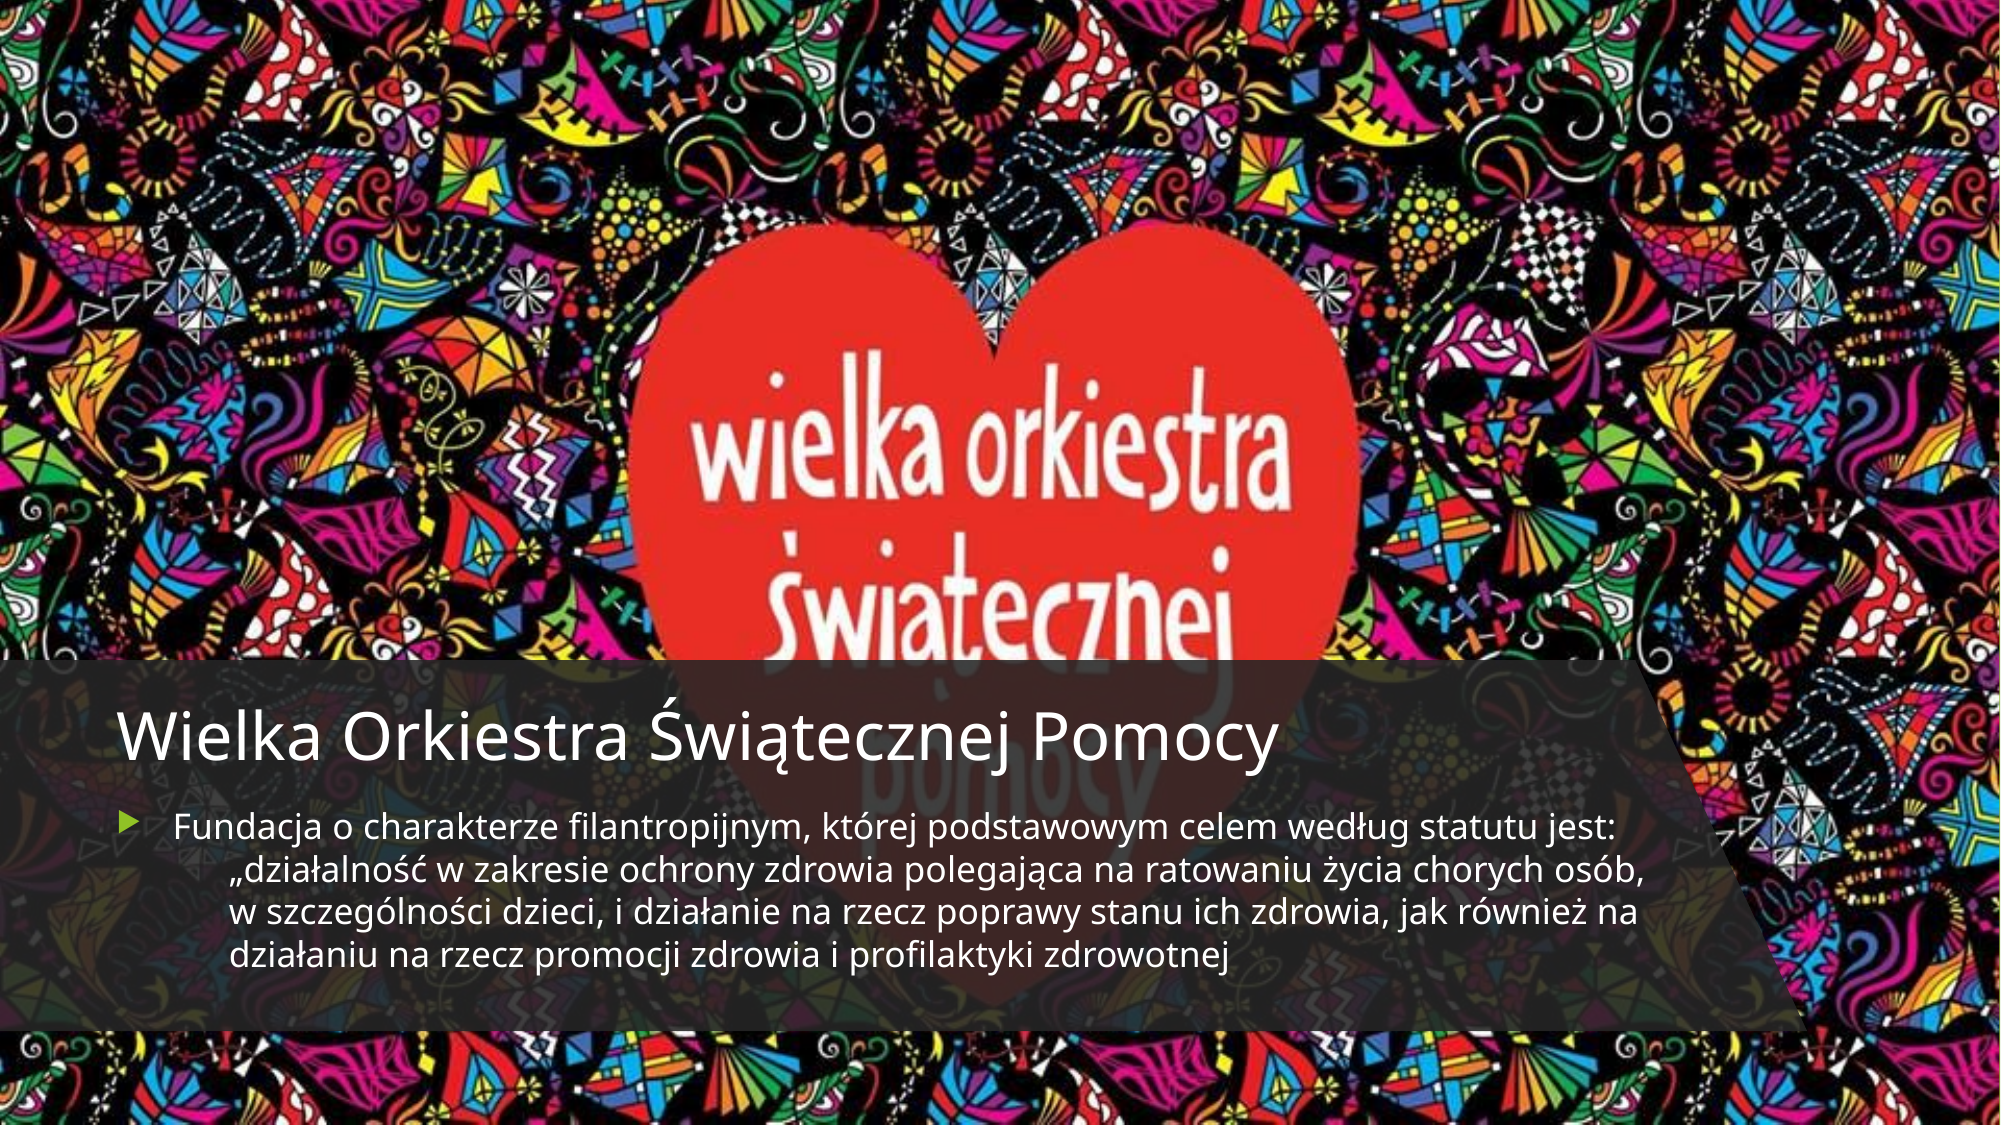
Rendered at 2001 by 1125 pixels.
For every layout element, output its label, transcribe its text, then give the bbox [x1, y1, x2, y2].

picture [0, 0, 2000, 1125]
list Fundacja o charakterze filantropijnym, której podstawowym celem według statutu jest: „działalność w zakresie ochrony zdrowia polegająca na ratowaniu życia chorych osób, w szczególności dzieci, i działanie na rzecz poprawy stanu ich zdrowia, jak również na działaniu na rzecz promocji zdrowia i profilaktyki zdrowotnej [101, 796, 1671, 1002]
text_box [0, 660, 1808, 1032]
title Wielka Orkiestra Świątecznej Pomocy [101, 686, 1622, 789]
